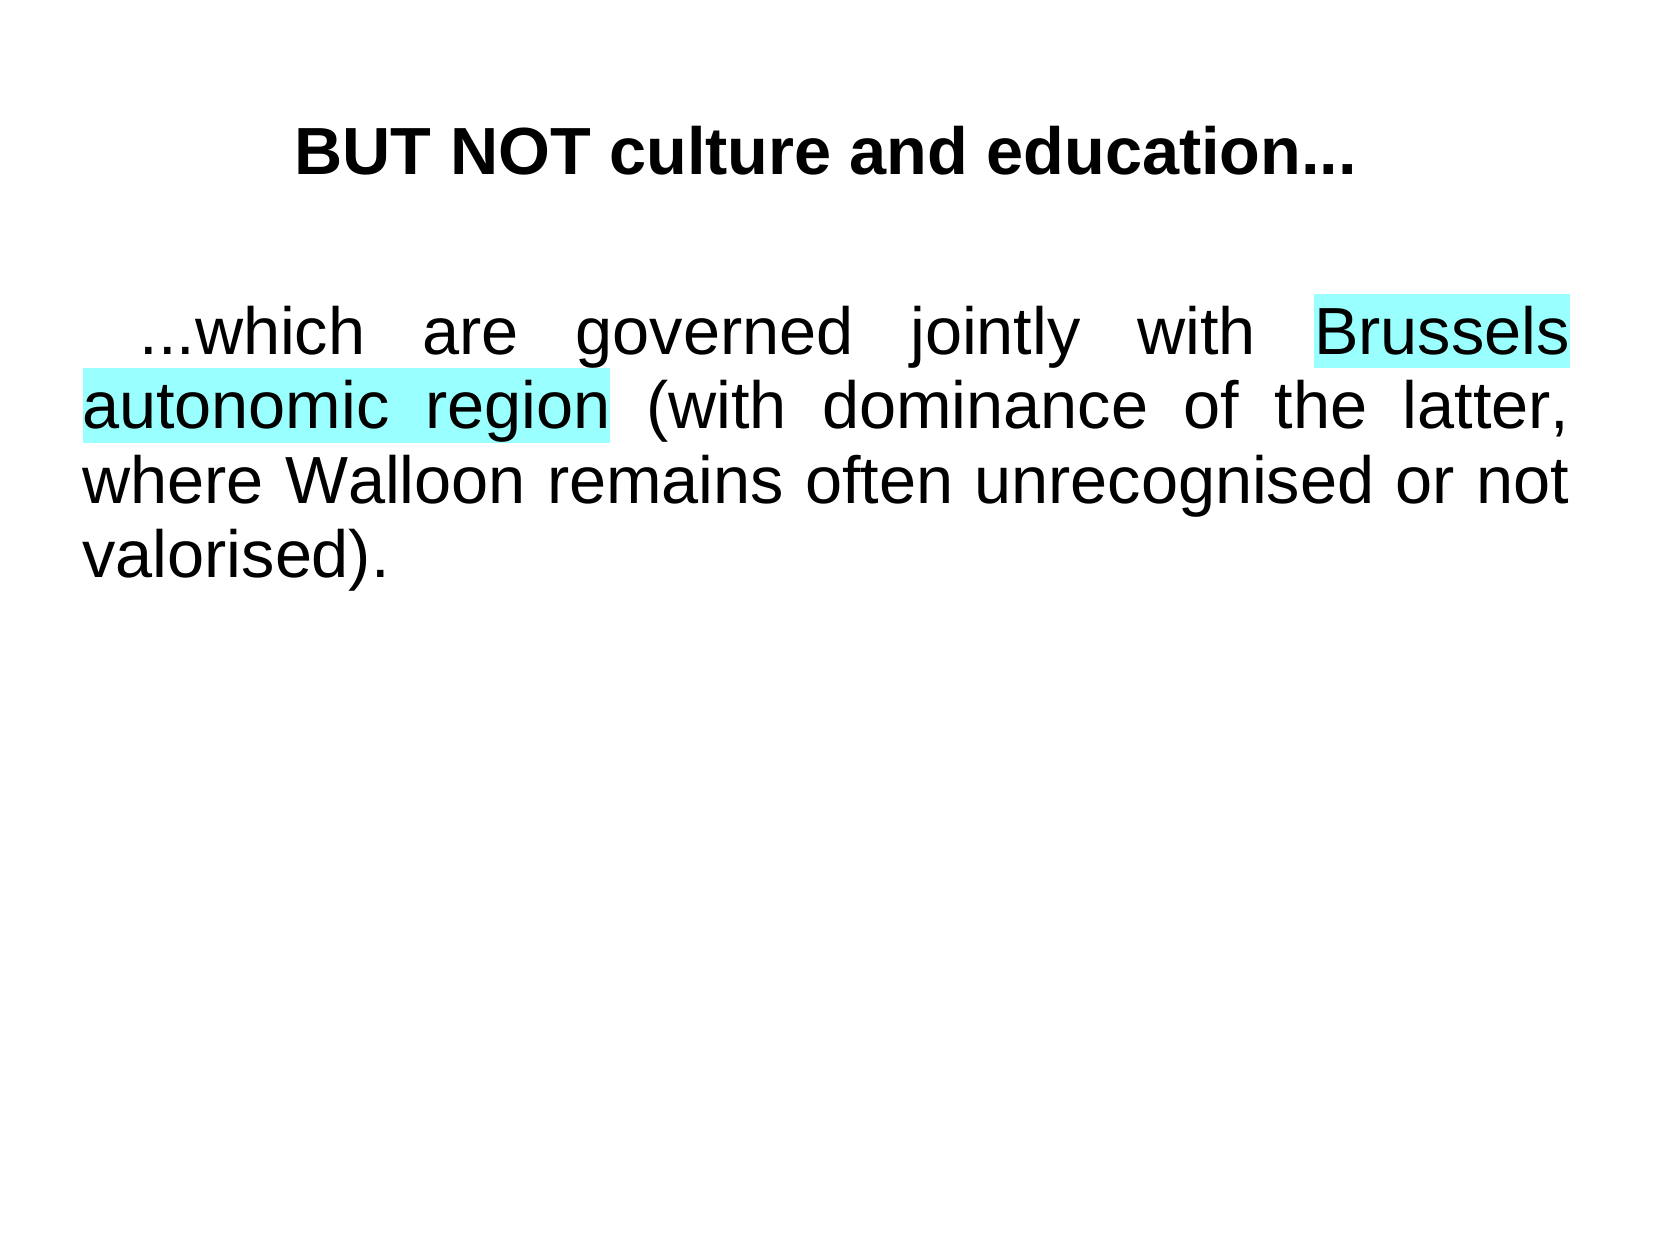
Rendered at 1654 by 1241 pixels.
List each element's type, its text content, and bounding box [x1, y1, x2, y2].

title BUT NOT culture and education... [82, 49, 1571, 256]
list ...which are governed jointly with Brussels autonomic region (with dominance of the latter, where Walloon remains often unrecognised or not valorised). [82, 290, 1571, 1009]
